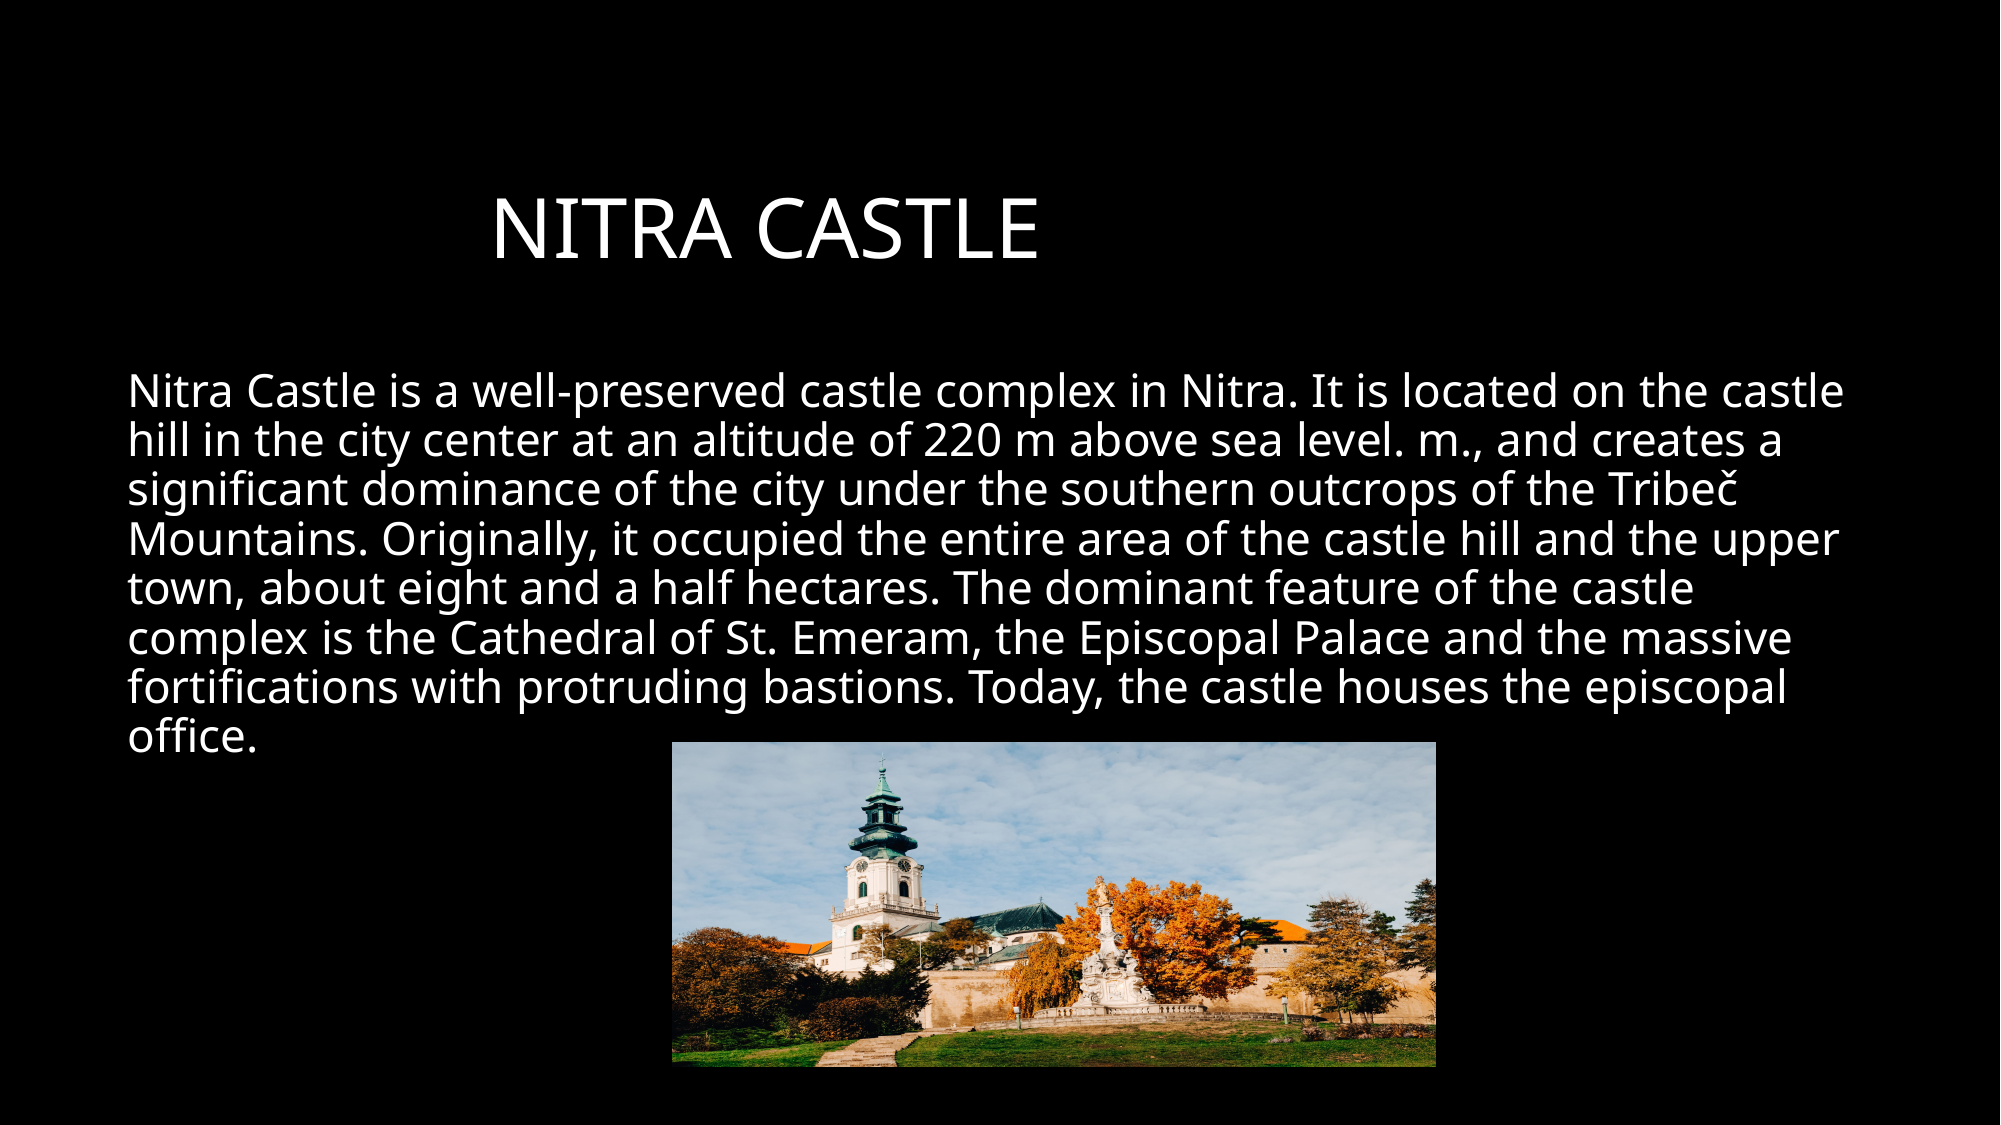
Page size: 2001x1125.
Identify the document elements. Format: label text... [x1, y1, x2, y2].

picture [672, 742, 1436, 1067]
list Nitra Castle is a well-preserved castle complex in Nitra. It is located on the castle hill in the city center at an altitude of 220 m above sea level. m., and creates a significant dominance of the city under the southern outcrops of the Tribeč Mountains. Originally, it occupied the entire area of ​​the castle hill and the upper town, about eight and a half hectares. The dominant feature of the castle complex is the Cathedral of St. Emeram, the Episcopal Palace and the massive fortifications with protruding bastions. Today, the castle houses the episcopal office. [112, 360, 1888, 1021]
title Nitra Castle [474, 125, 1888, 338]
